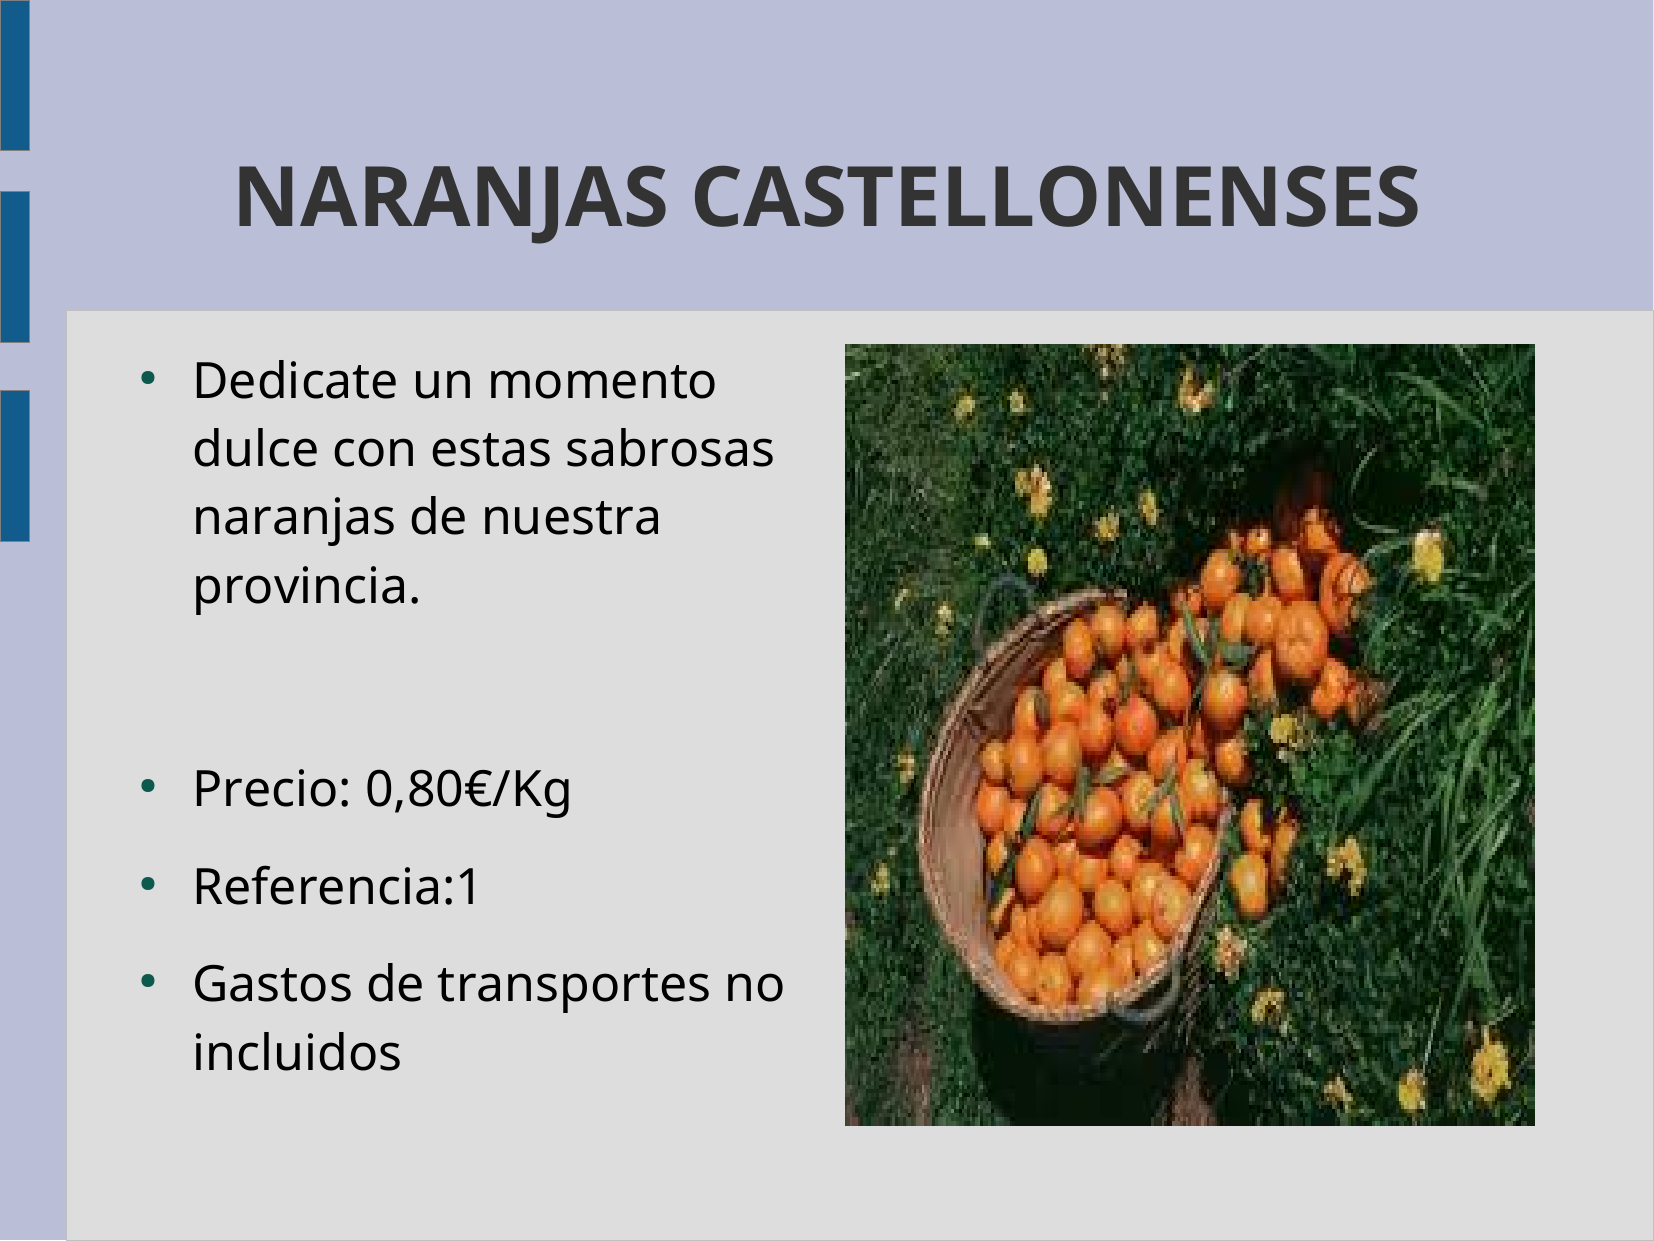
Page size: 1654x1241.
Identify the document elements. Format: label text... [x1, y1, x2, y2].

list Precio: 0,80€/Kg Referencia:1 Gastos de transportes no incluidos [121, 752, 811, 1126]
title NARANJAS CASTELLONENSES [121, 91, 1534, 299]
picture [845, 344, 1535, 1127]
list Dedicate un momento dulce con estas sabrosas naranjas de nuestra provincia. [121, 344, 811, 718]
